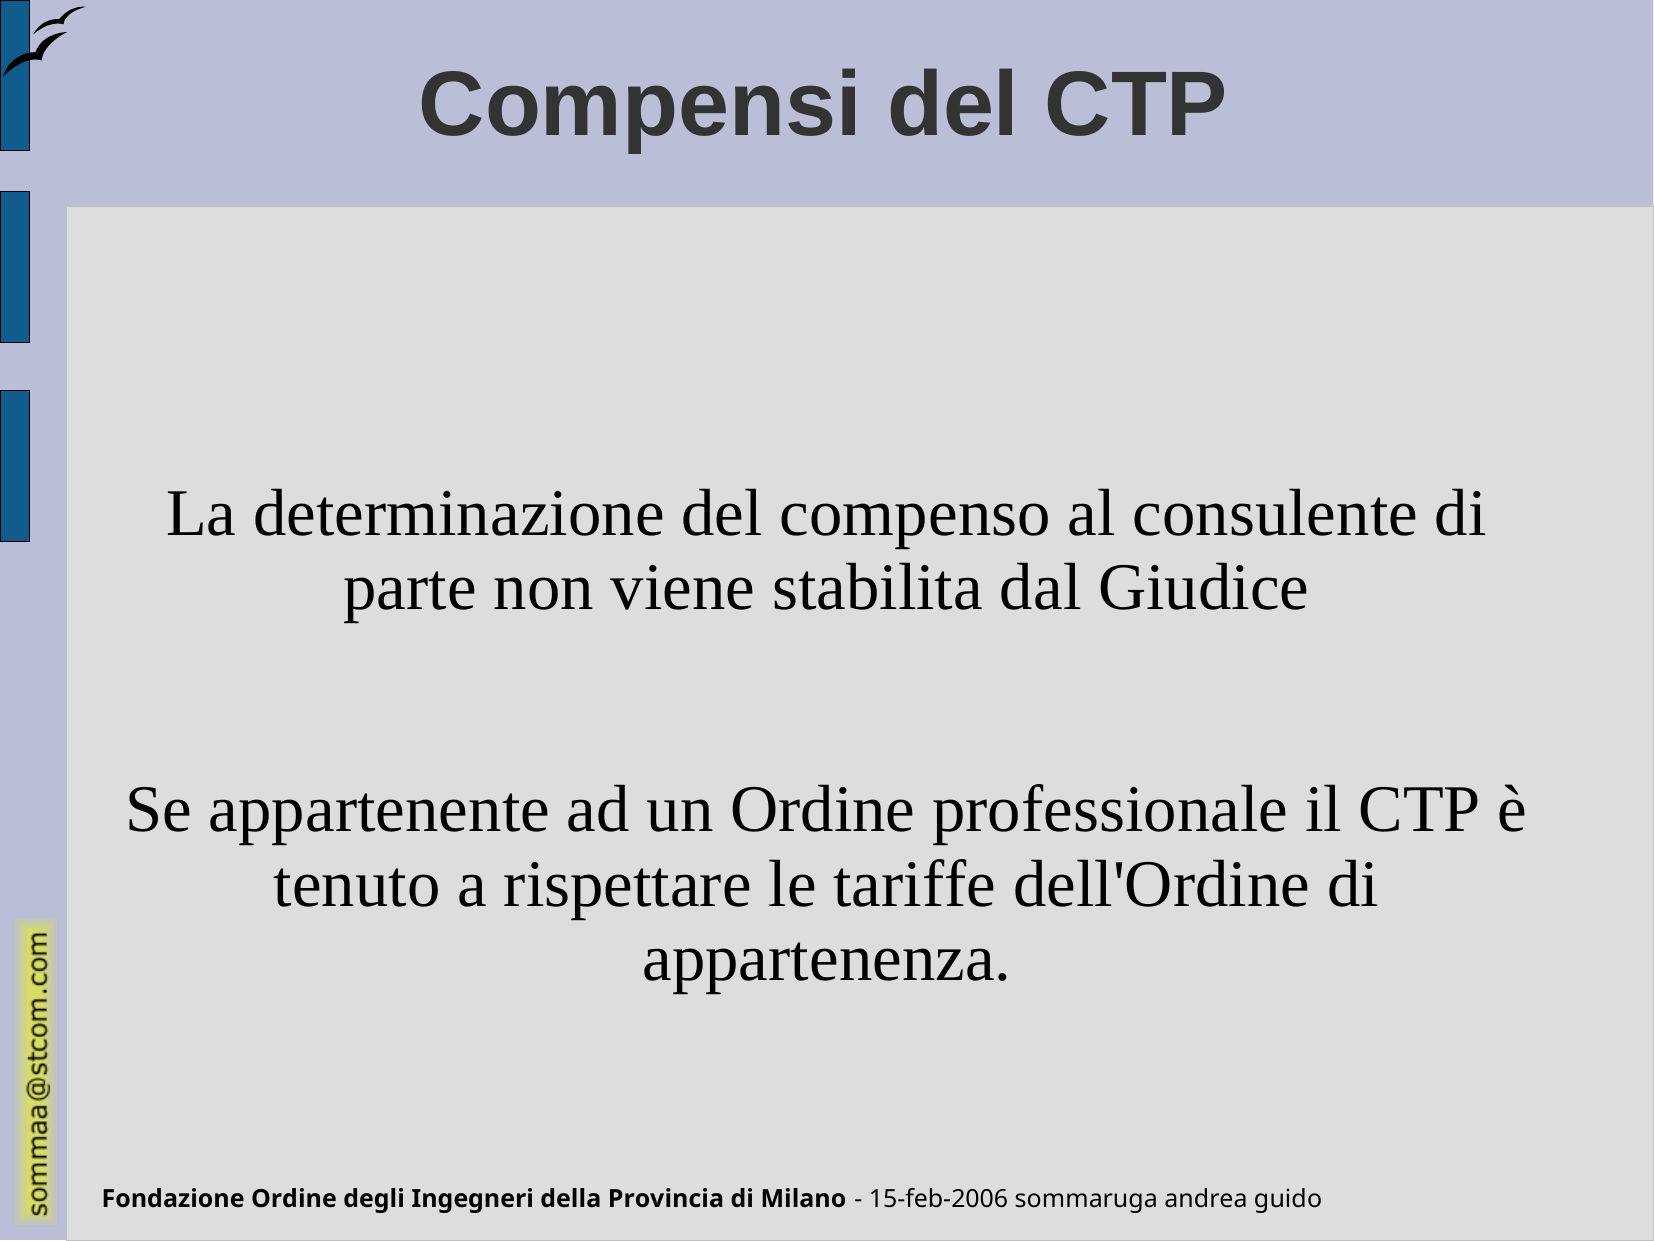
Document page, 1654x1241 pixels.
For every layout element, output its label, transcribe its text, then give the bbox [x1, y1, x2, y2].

title Compensi del CTP [118, 0, 1531, 208]
subtitle La determinazione del compenso al consulente di parte non viene stabilita dal Giudice Se appartenente ad un Ordine professionale il CTP è tenuto a rispettare le tariffe dell'Ordine di appartenenza. [121, 344, 1534, 1127]
picture [12, 915, 60, 1228]
